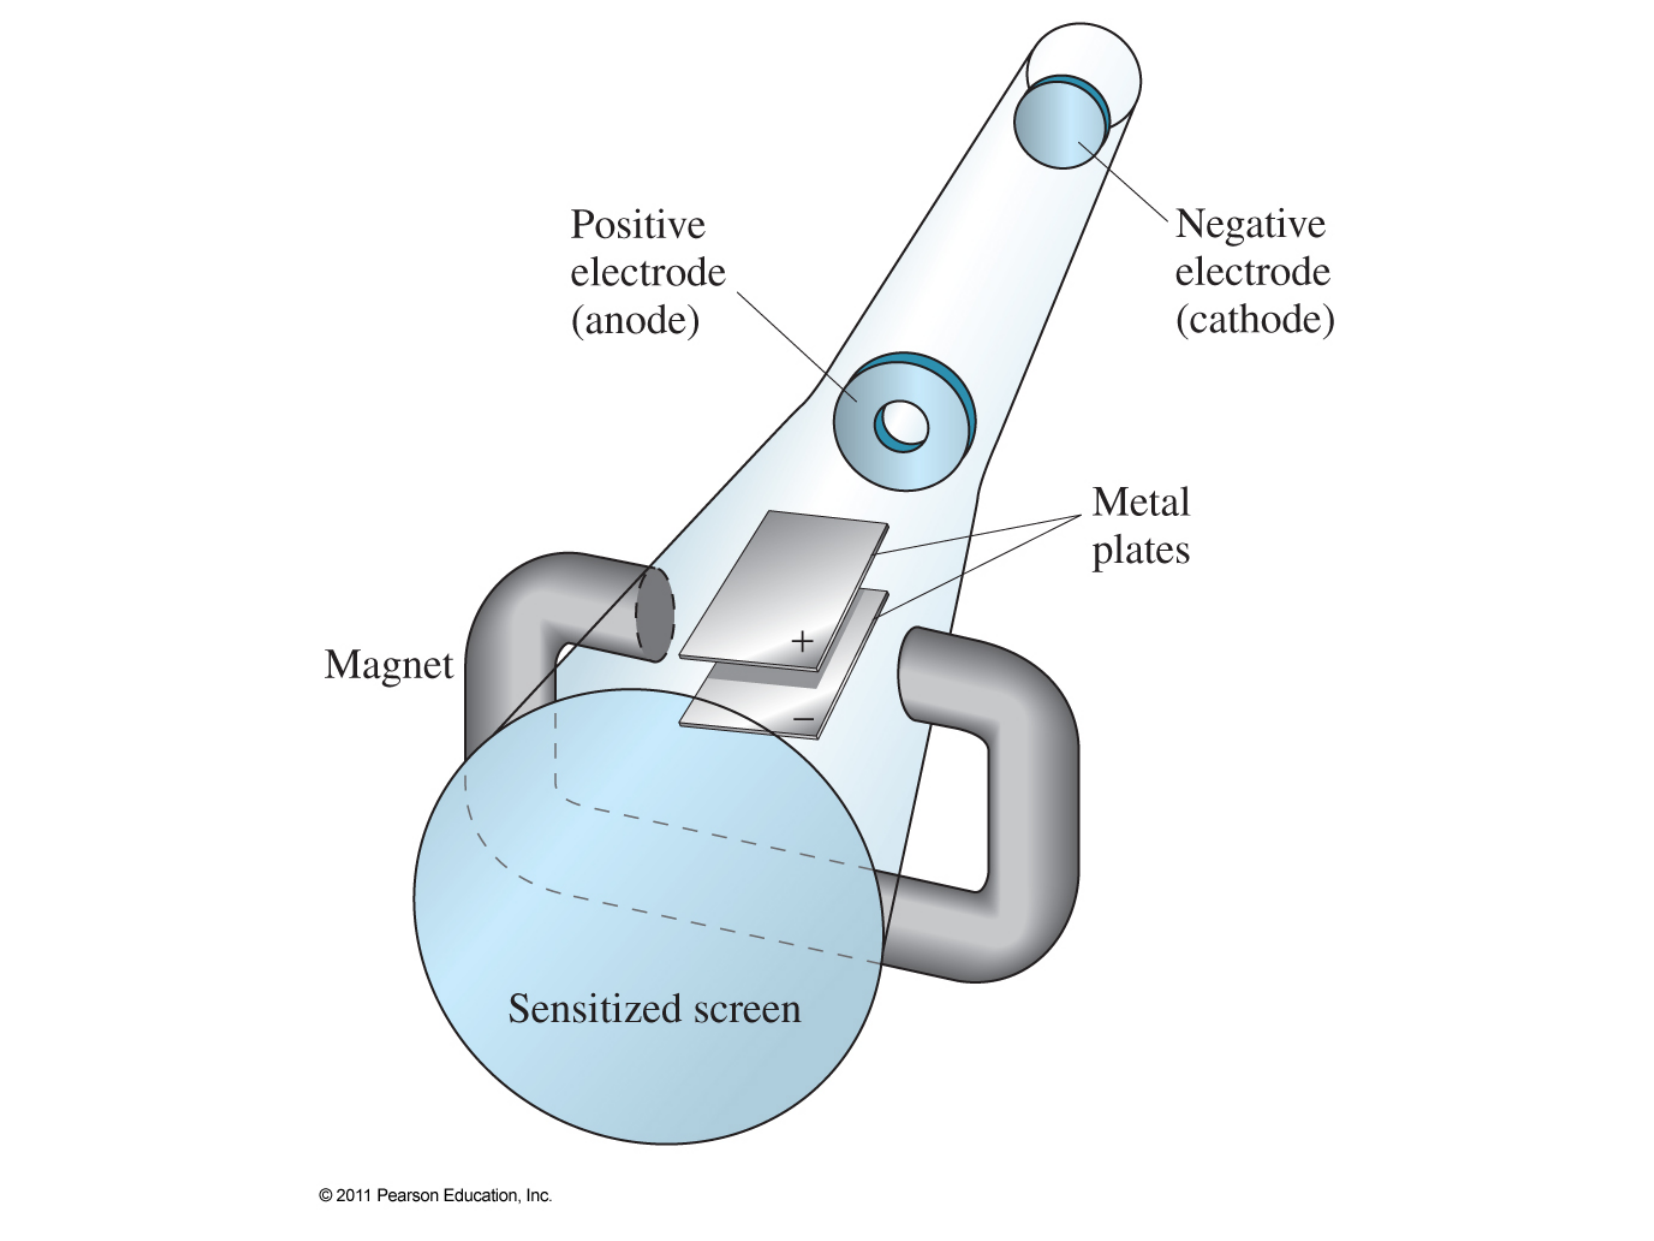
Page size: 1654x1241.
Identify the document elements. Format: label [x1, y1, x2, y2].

picture [296, 0, 1357, 1241]
